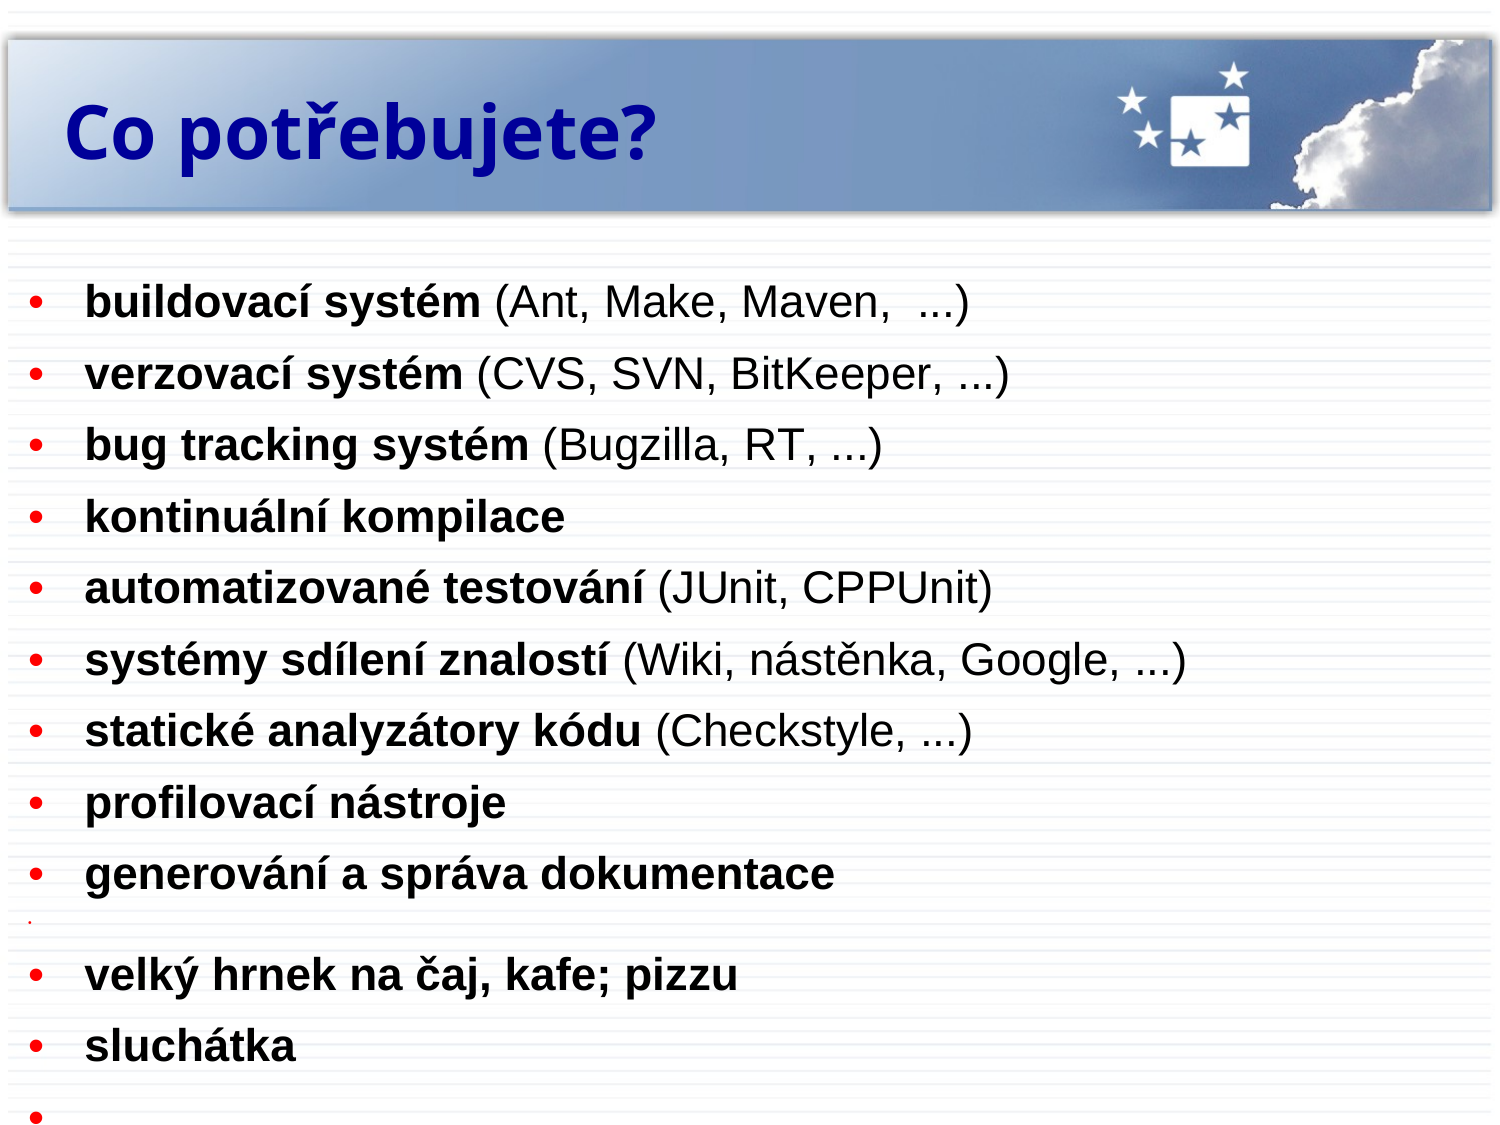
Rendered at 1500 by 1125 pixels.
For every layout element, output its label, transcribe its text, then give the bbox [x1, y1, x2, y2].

list buildovací systém (Ant, Make, Maven, ...) verzovací systém (CVS, SVN, BitKeeper, ...) bug tracking systém (Bugzilla, RT, ...) kontinuální kompilace automatizované testování (JUnit, CPPUnit) systémy sdílení znalostí (Wiki, nástěnka, Google, ...) statické analyzátory kódu (Checkstyle, ...) profilovací nástroje generování a správa dokumentace velký hrnek na čaj, kafe; pizzu sluchátka [28, 272, 1480, 1125]
picture [0, 0, 1500, 1125]
title Co potřebujete? [63, 26, 1414, 229]
